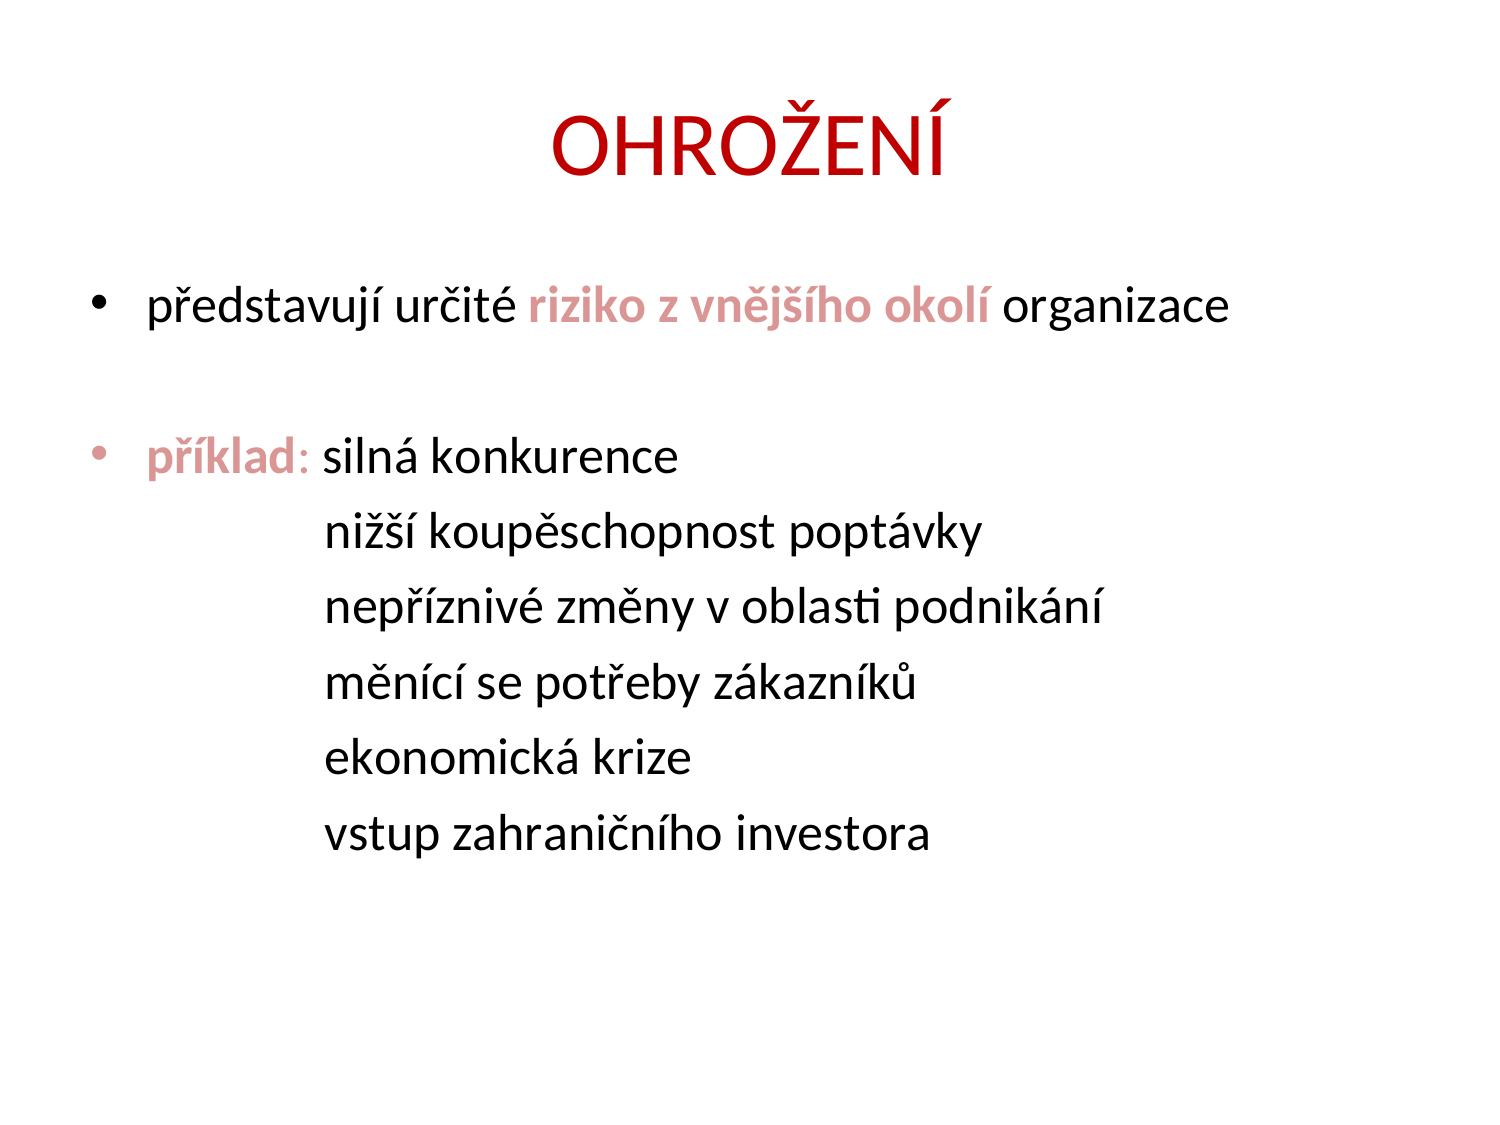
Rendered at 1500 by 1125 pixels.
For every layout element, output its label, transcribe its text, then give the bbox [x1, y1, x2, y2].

title OHROŽENÍ [75, 45, 1426, 233]
list představují určité riziko z vnějšího okolí organizace příklad: silná konkurence nižší koupěschopnost poptávky nepříznivé změny v oblasti podnikání měnící se potřeby zákazníků ekonomická krize vstup zahraničního investora [75, 262, 1426, 1006]
